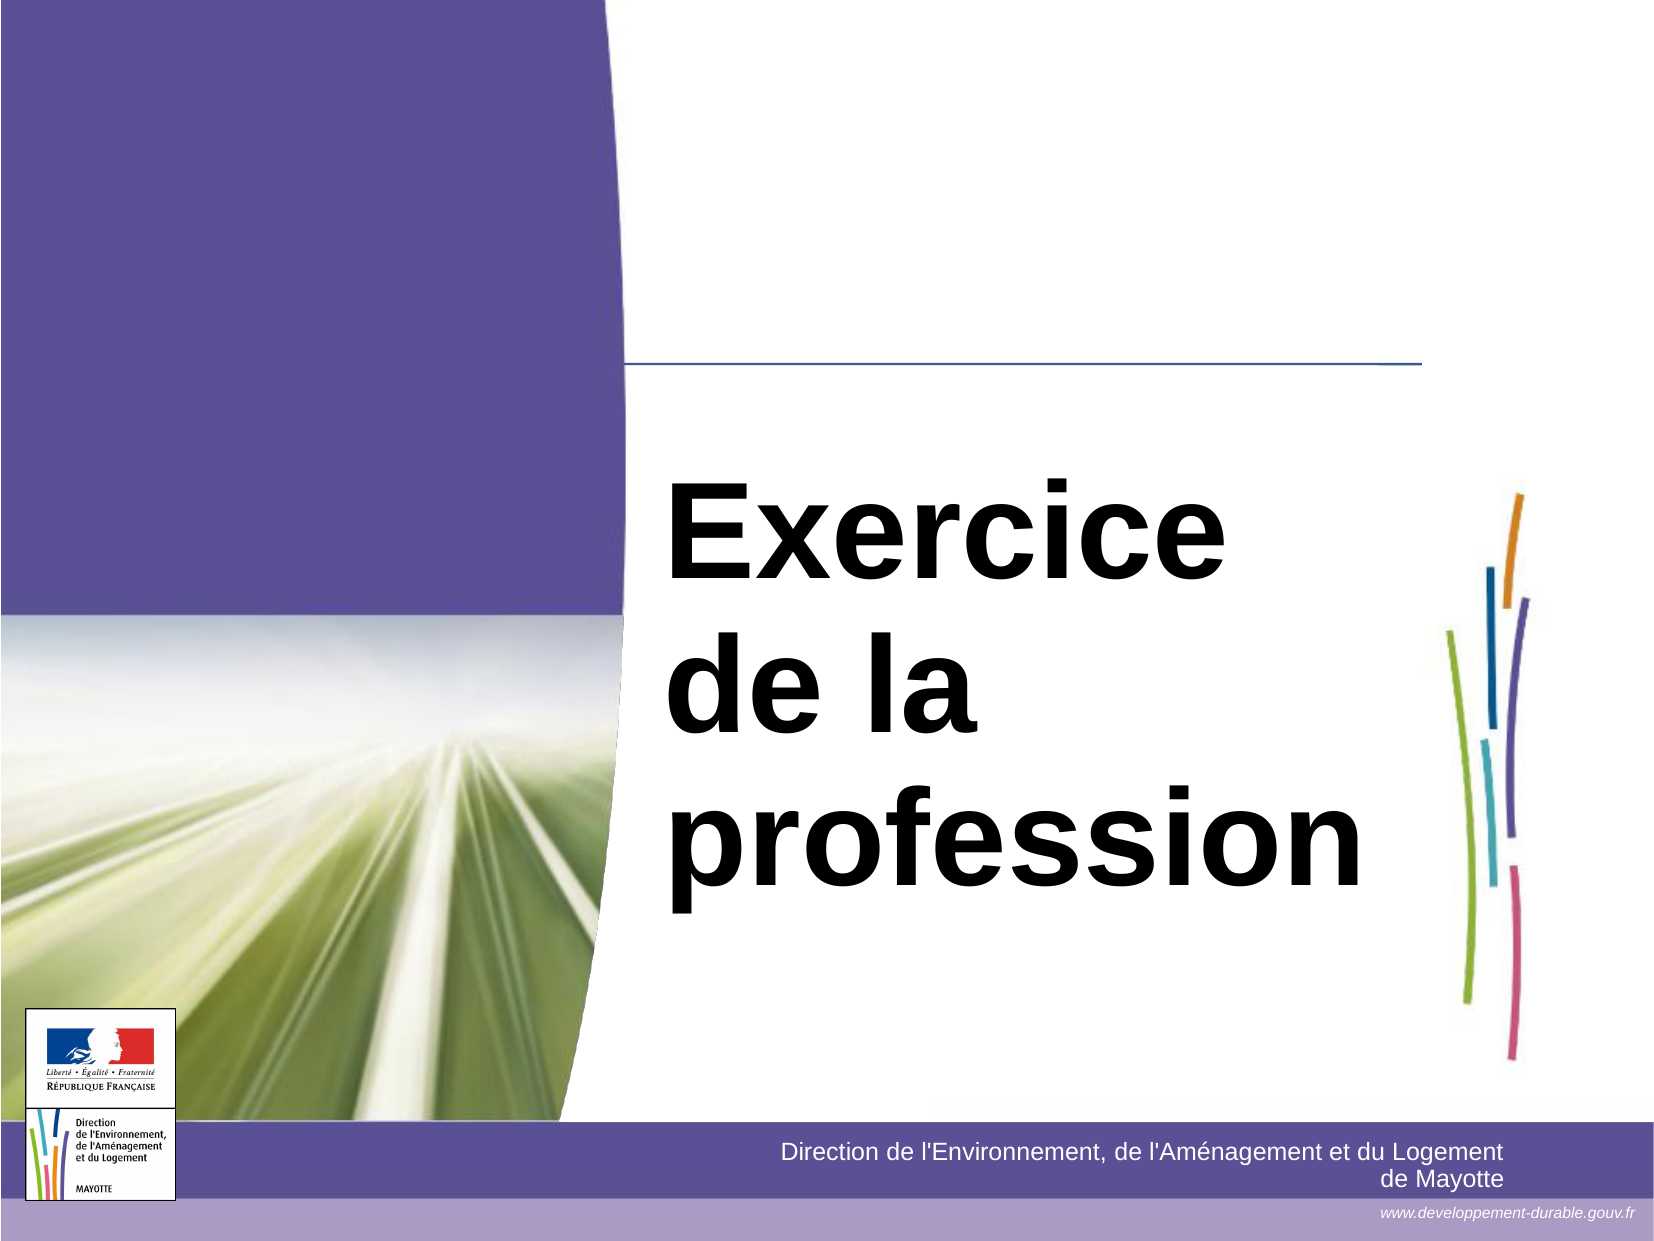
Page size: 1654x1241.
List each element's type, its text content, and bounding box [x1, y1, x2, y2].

text_box Exercice de la profession [648, 446, 1420, 1077]
